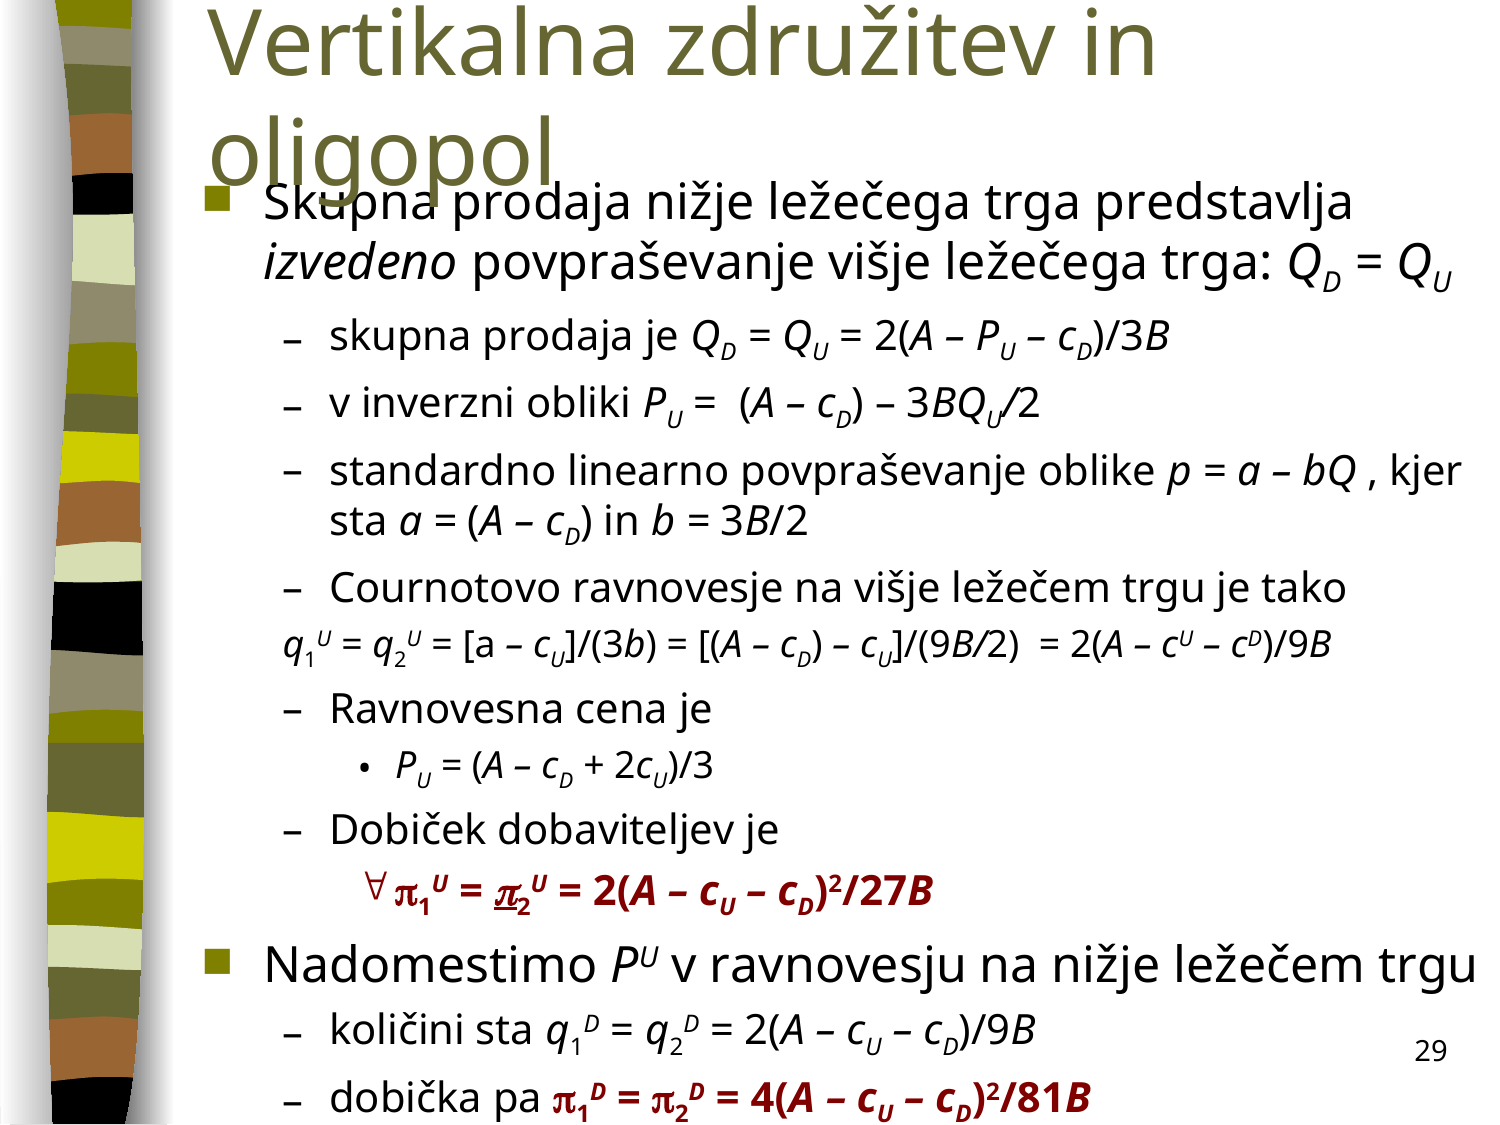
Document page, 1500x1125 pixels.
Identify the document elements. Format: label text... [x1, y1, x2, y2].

list Skupna prodaja nižje ležečega trga predstavlja izvedeno povpraševanje višje ležečega trga: QD = QU skupna prodaja je QD = QU = 2(A – PU – cD)/3B v inverzni obliki PU = (A – cD) – 3BQU/2 standardno linearno povpraševanje oblike p = a – bQ , kjer sta a = (A – cD) in b = 3B/2 Cournotovo ravnovesje na višje ležečem trgu je tako q1U = q2U = [a – cU]/(3b) = [(A – cD) – cU]/(9B/2) = 2(A – cU – cD)/9B Ravnovesna cena je PU = (A – cD + 2cU)/3 Dobiček dobaviteljev je 1U = 2U = 2(A – cU – cD)2/27B Nadomestimo PU v ravnovesju na nižje ležečem trgu količini sta q1D = q2D = 2(A – cU – cD)/9B dobička pa 1D = 2D = 4(A – cU – cD)2/81B [192, 162, 1500, 1125]
title Vertikalna združitev in oligopol [192, 0, 1468, 188]
